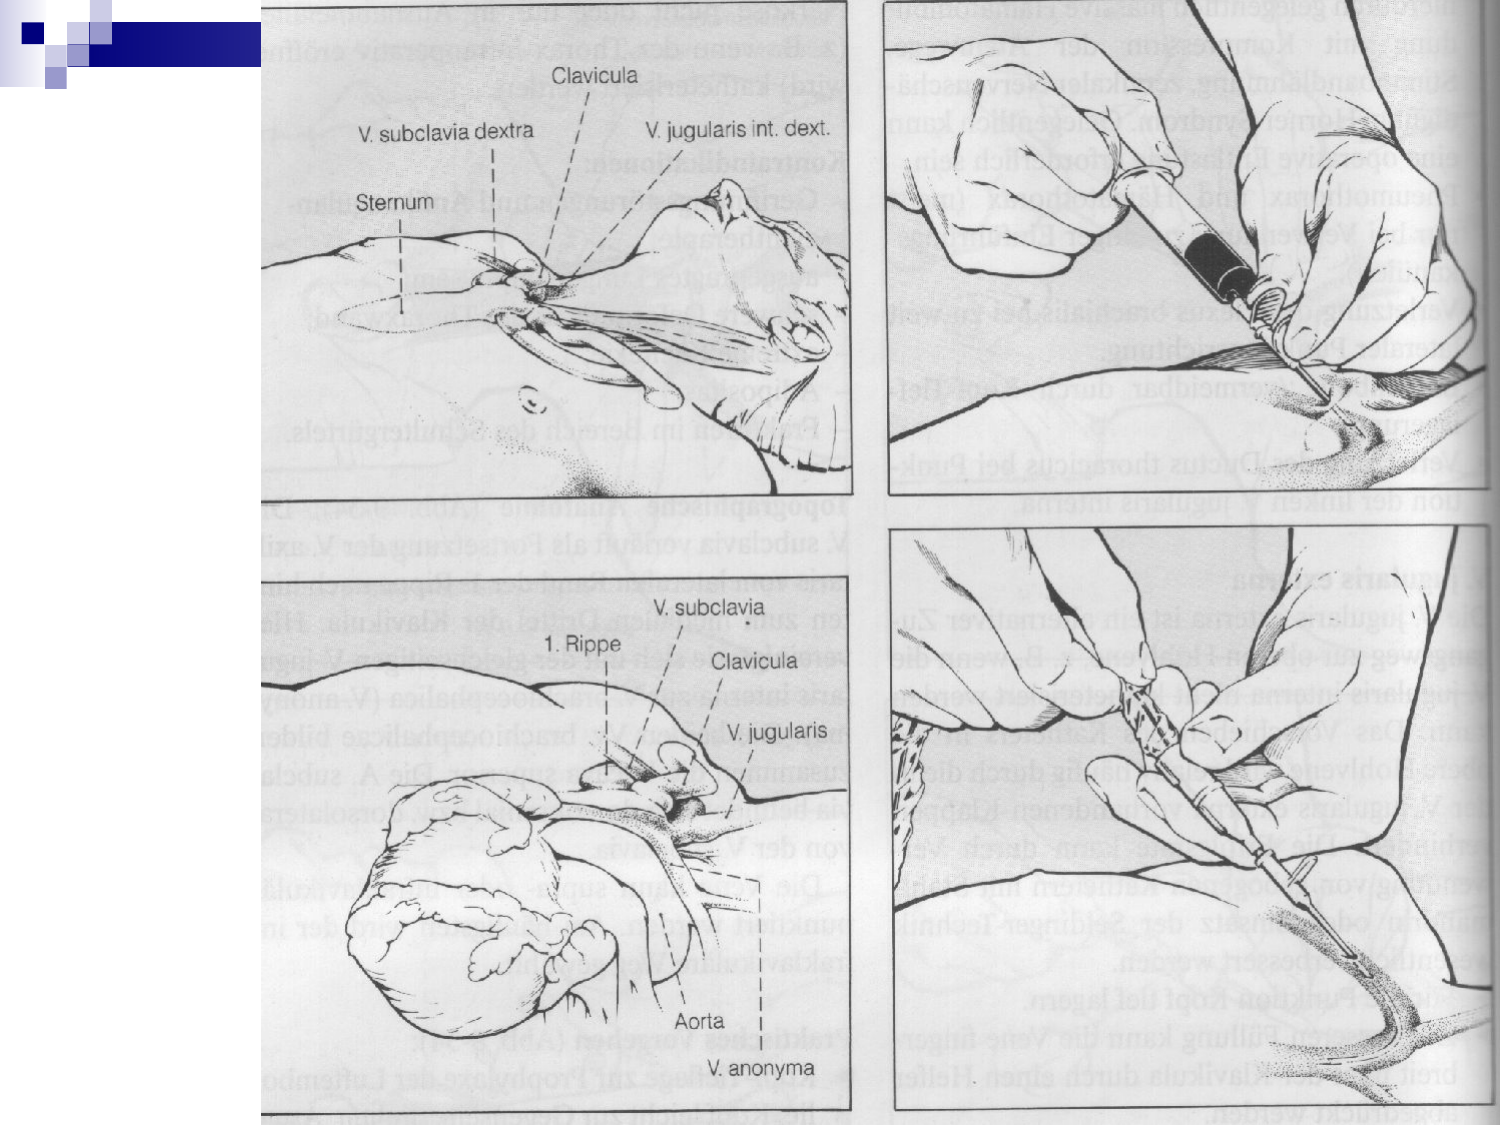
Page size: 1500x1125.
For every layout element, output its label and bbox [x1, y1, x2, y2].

picture [261, 0, 1500, 1125]
